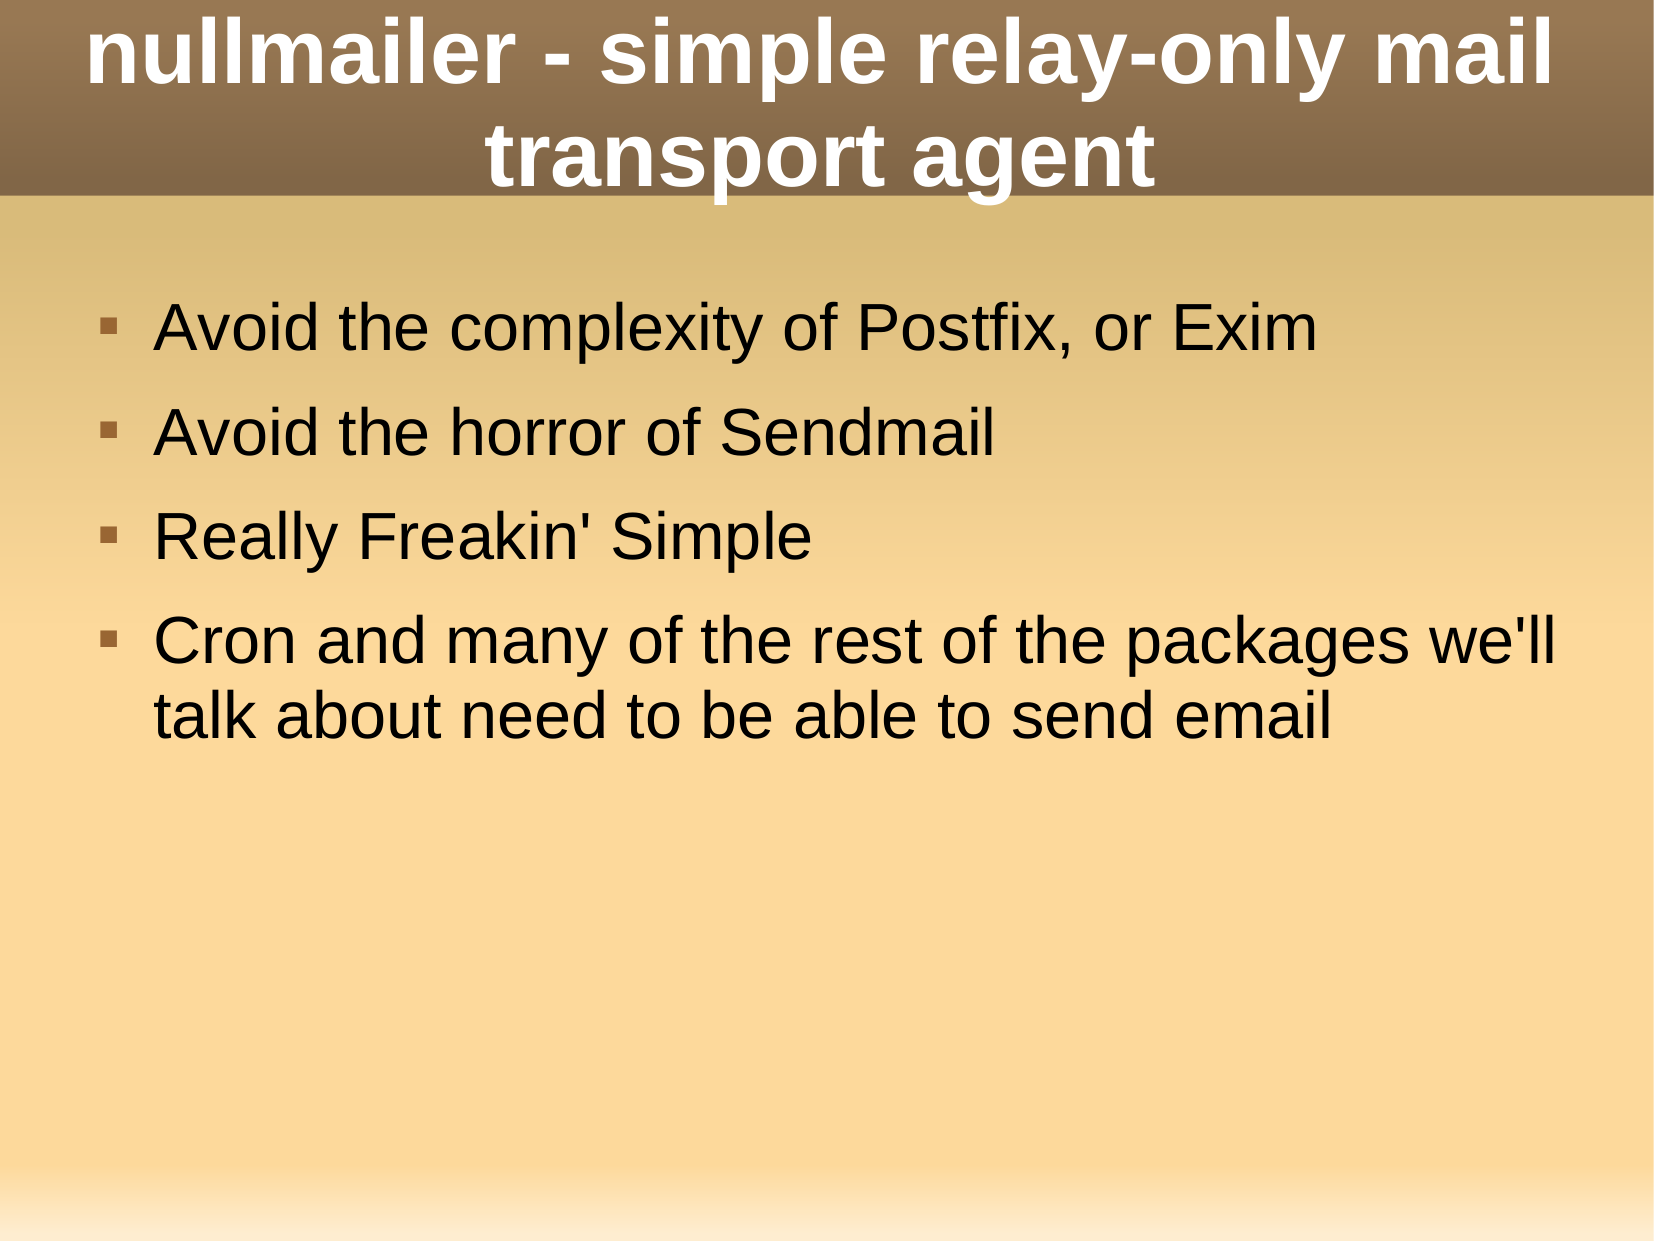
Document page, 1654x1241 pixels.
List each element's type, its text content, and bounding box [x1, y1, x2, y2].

picture [0, 0, 1654, 1241]
title nullmailer - simple relay-only mail transport agent [76, 0, 1565, 208]
list Avoid the complexity of Postfix, or Exim Avoid the horror of Sendmail Really Freakin' Simple Cron and many of the rest of the packages we'll talk about need to be able to send email [82, 290, 1571, 1109]
